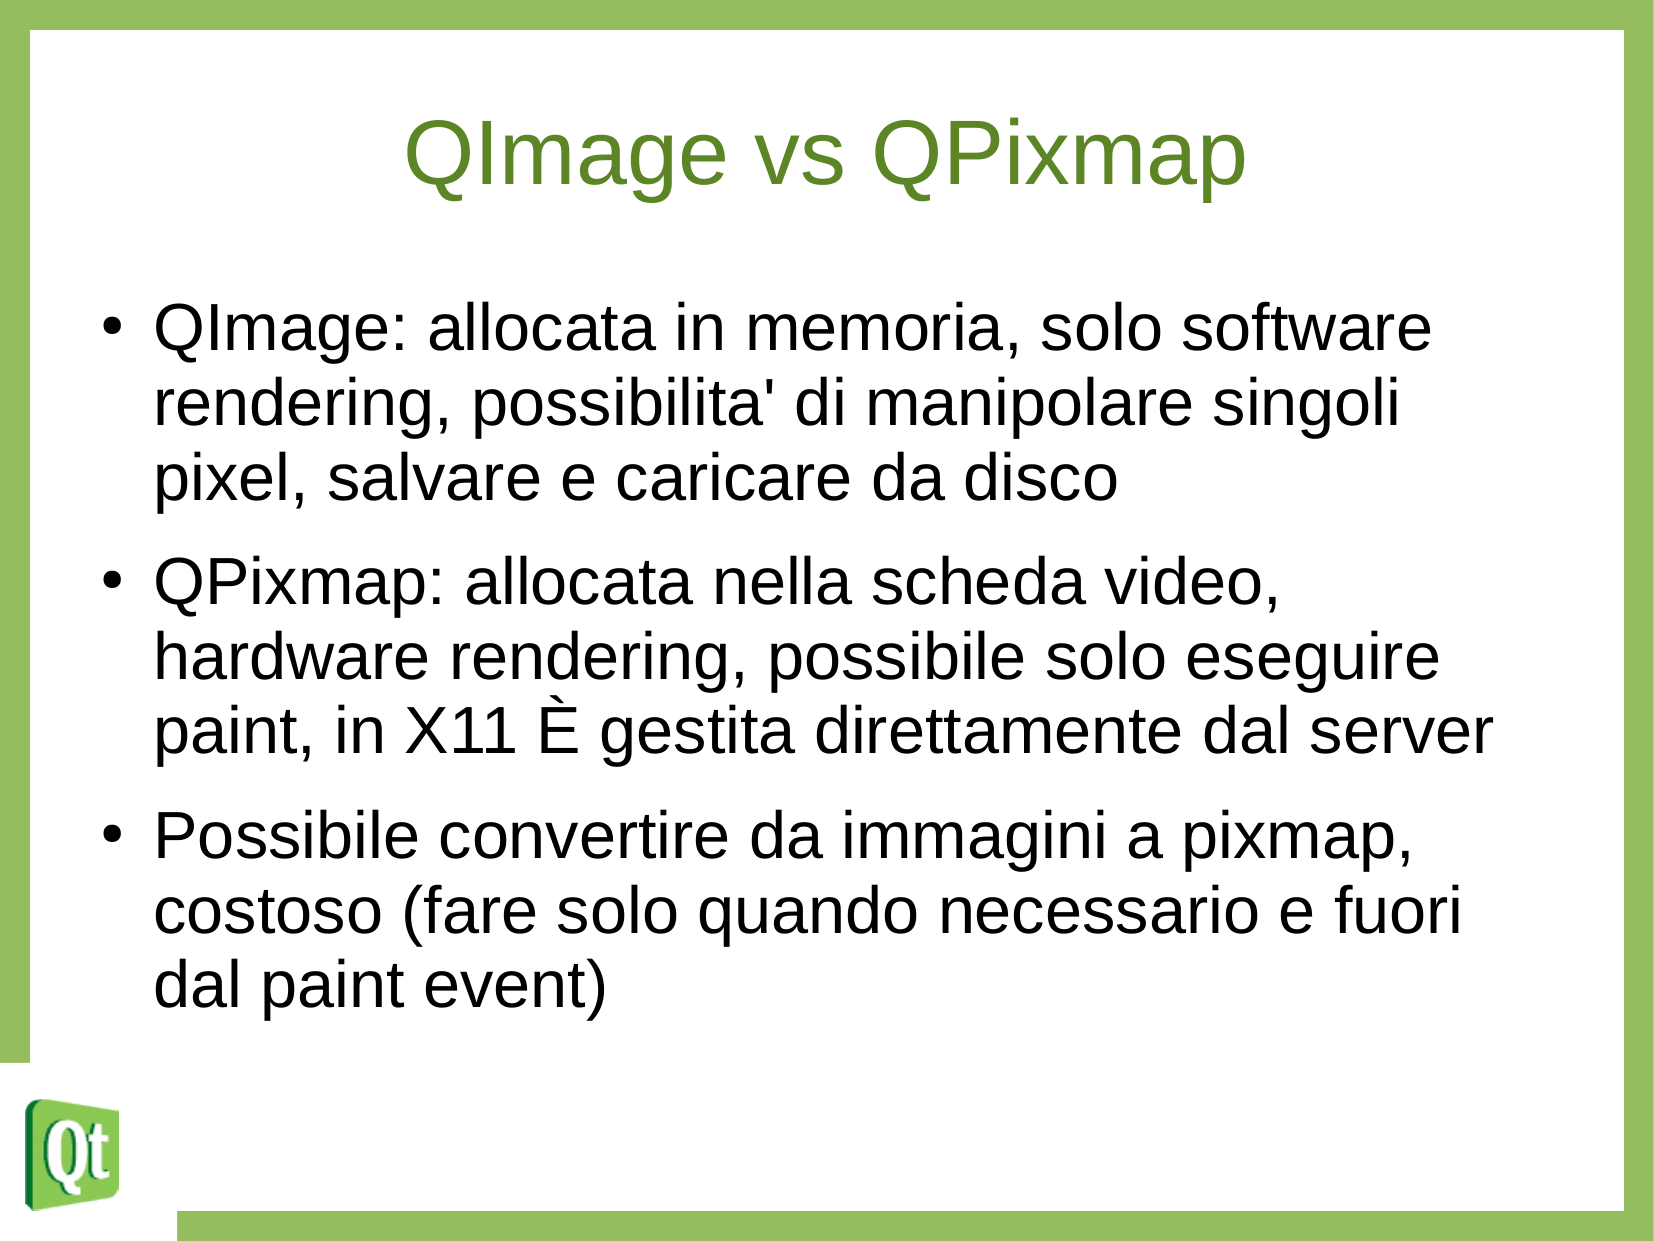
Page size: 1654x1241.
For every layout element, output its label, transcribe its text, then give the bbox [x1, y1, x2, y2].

picture [25, 1099, 119, 1211]
list QImage: allocata in memoria, solo software rendering, possibilita' di manipolare singoli pixel, salvare e caricare da disco QPixmap: allocata nella scheda video, hardware rendering, possibile solo eseguire paint, in X11 È gestita direttamente dal server Possibile convertire da immagini a pixmap, costoso (fare solo quando necessario e fuori dal paint event) [82, 290, 1571, 1109]
title QImage vs QPixmap [82, 56, 1571, 250]
